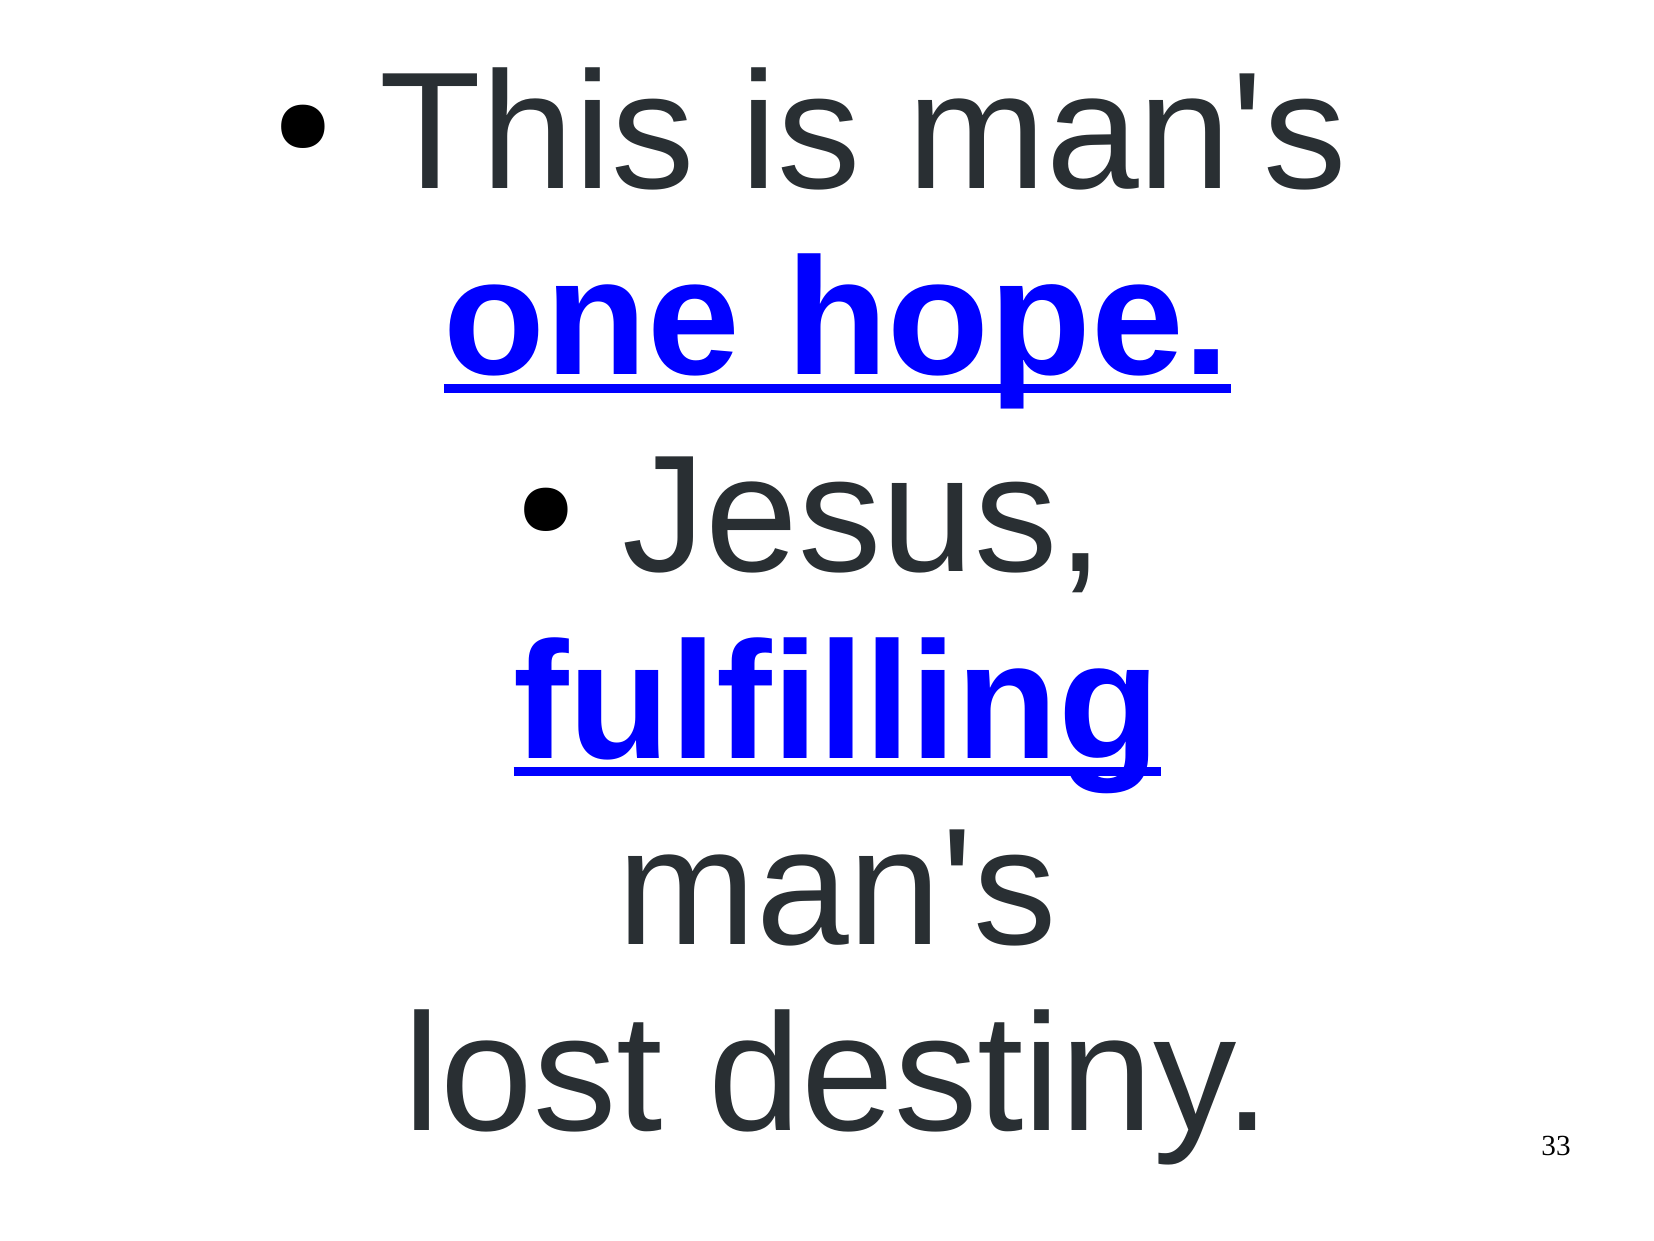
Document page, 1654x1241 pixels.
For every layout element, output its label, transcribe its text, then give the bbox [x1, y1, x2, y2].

list This is man's one hope. Jesus, fulfilling man's lost destiny. [37, 37, 1613, 1238]
